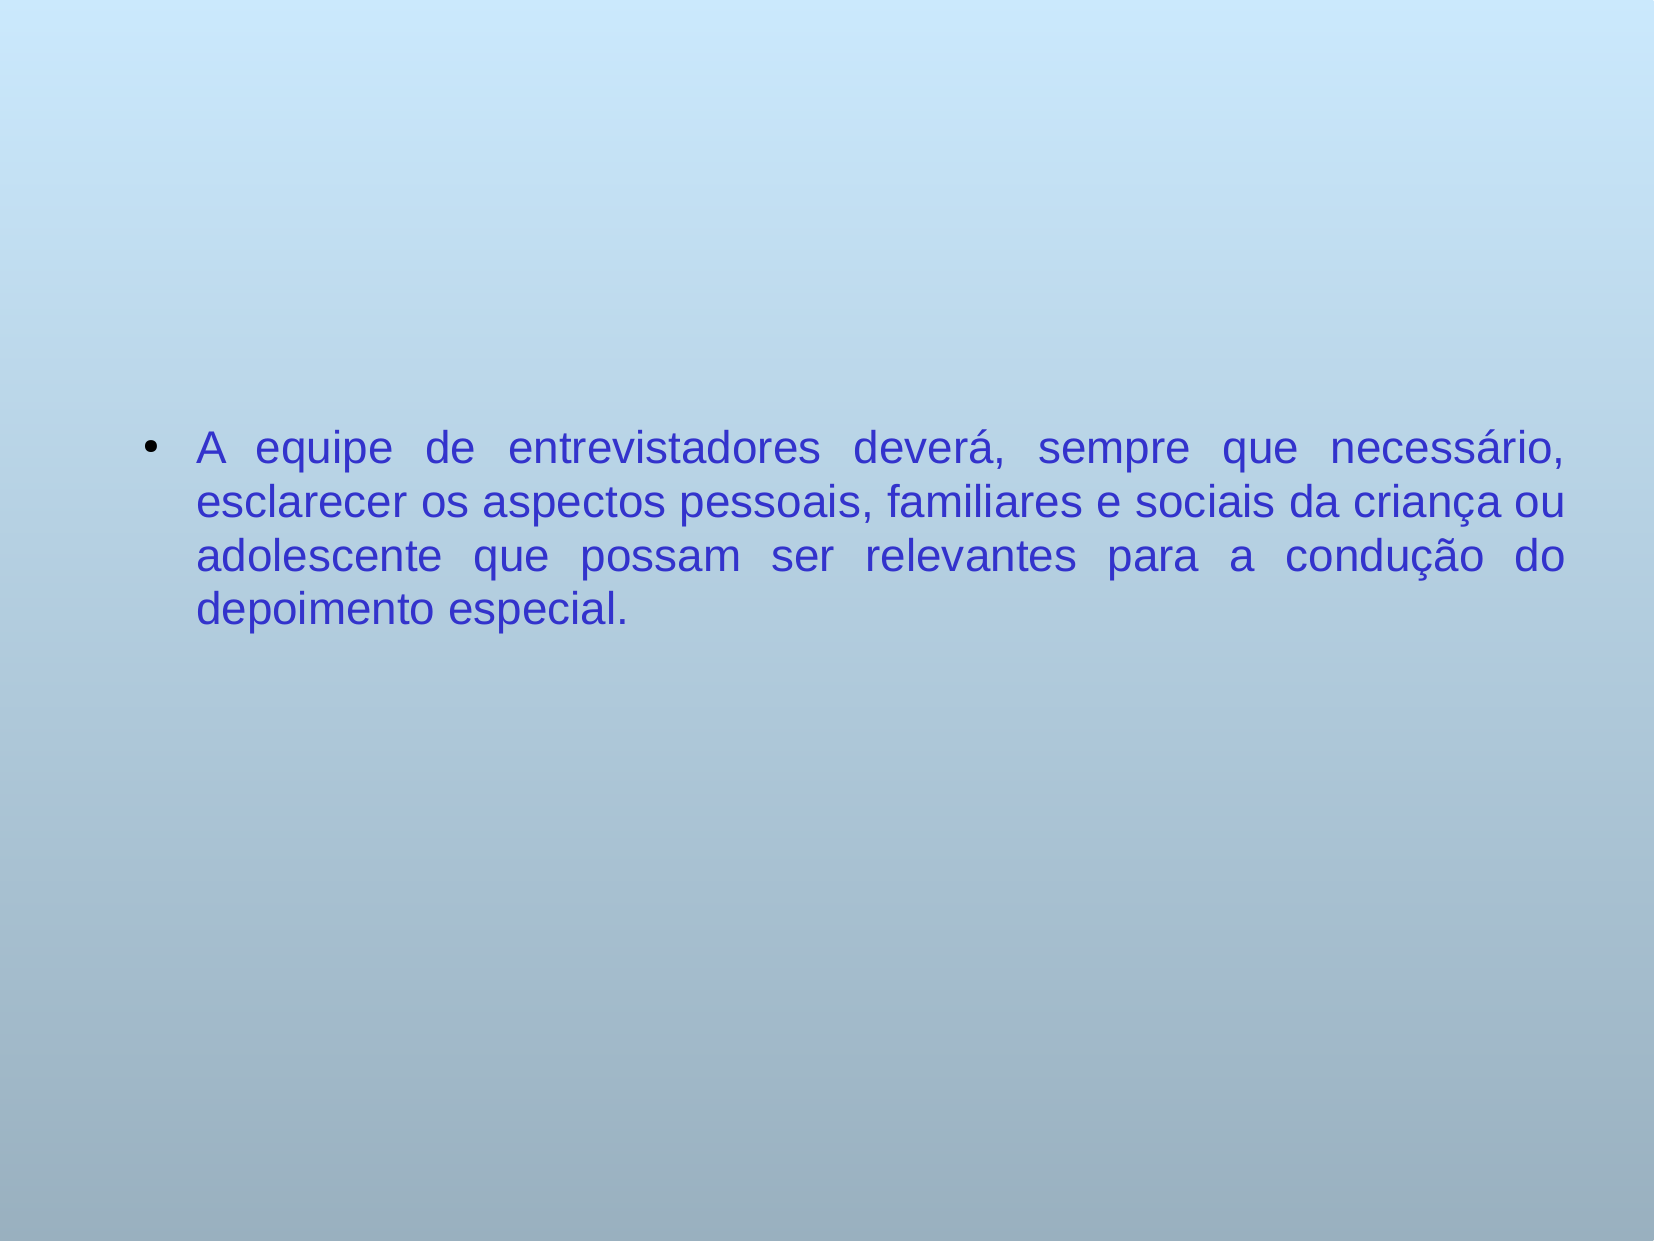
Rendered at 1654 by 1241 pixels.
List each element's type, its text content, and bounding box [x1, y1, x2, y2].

list A equipe de entrevistadores deverá, sempre que necessário, esclarecer os aspectos pessoais, familiares e sociais da criança ou adolescente que possam ser relevantes para a condução do depoimento especial. [110, 411, 1582, 1156]
